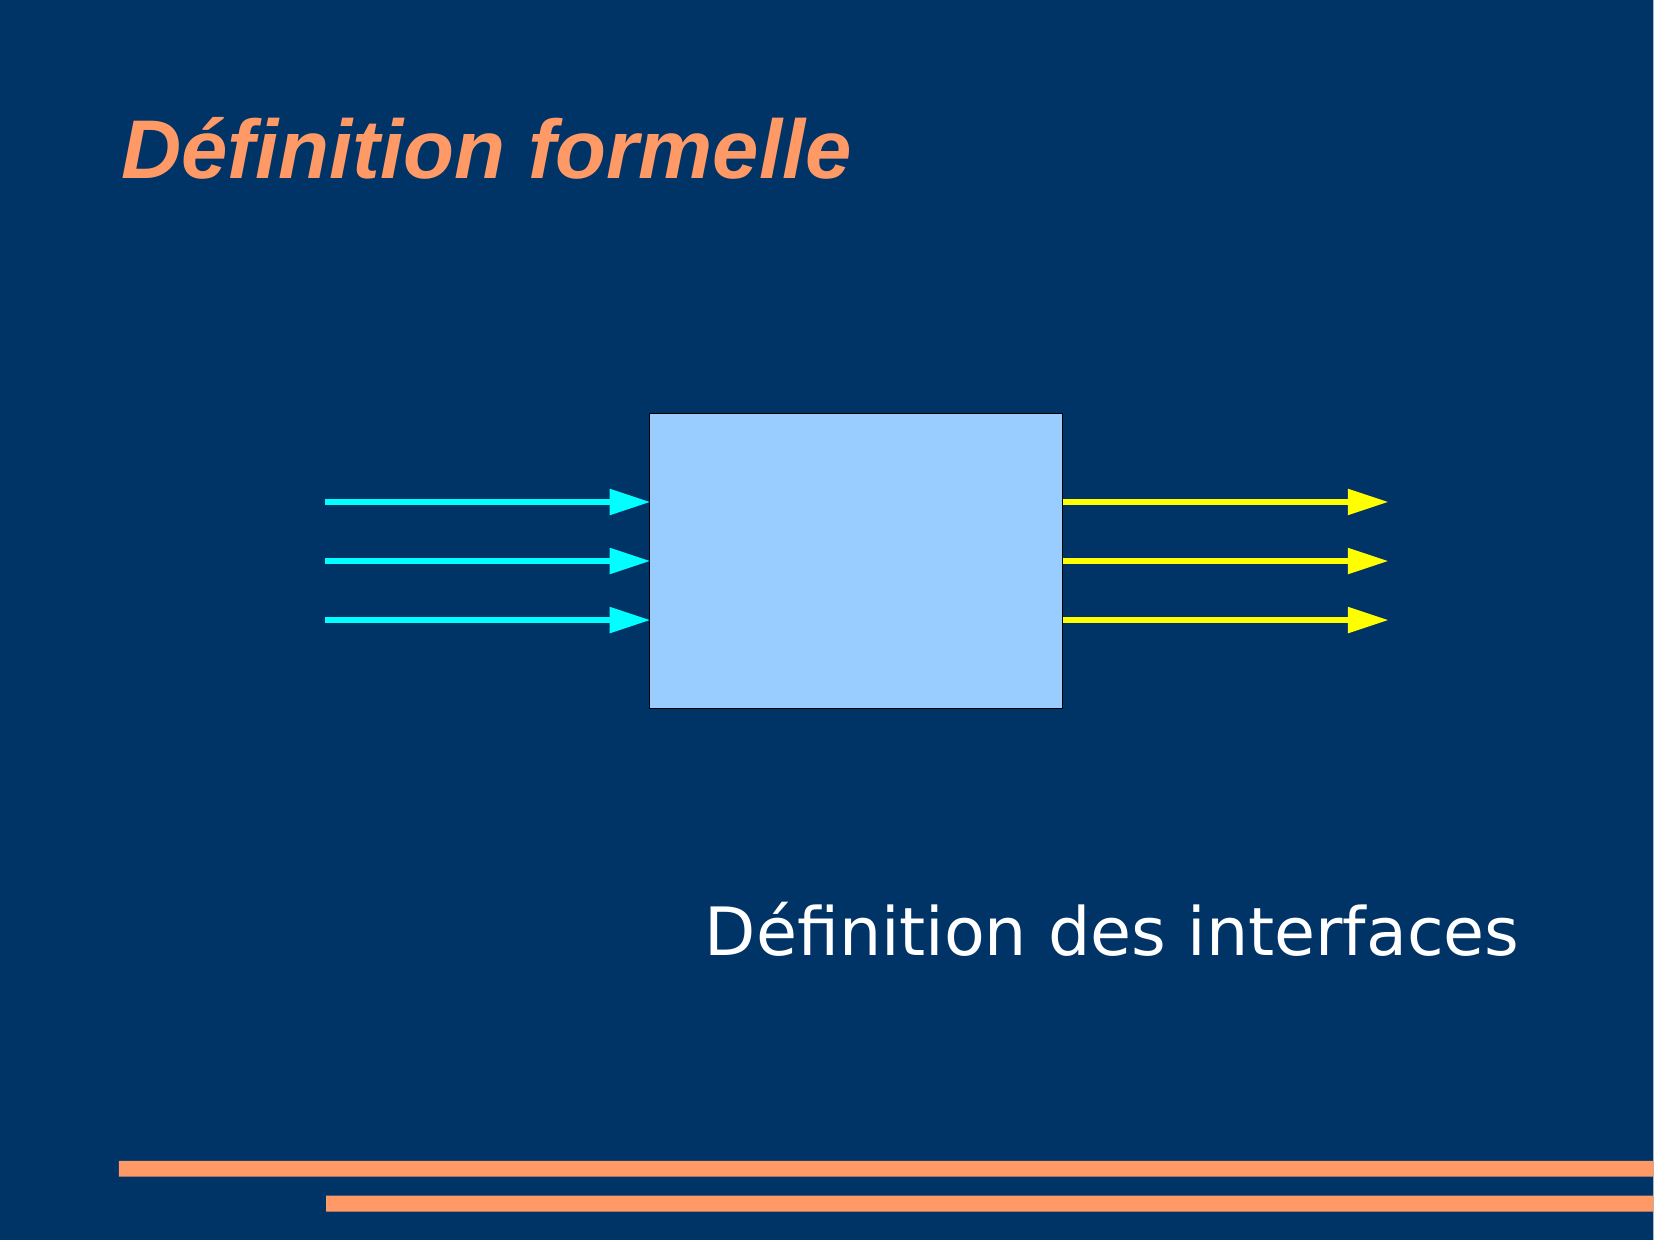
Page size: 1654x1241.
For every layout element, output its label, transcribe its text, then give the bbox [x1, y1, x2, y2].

title Définition formelle [121, 46, 1534, 254]
text_box [649, 413, 1063, 709]
text_box Définition des interfaces [206, 885, 1536, 979]
